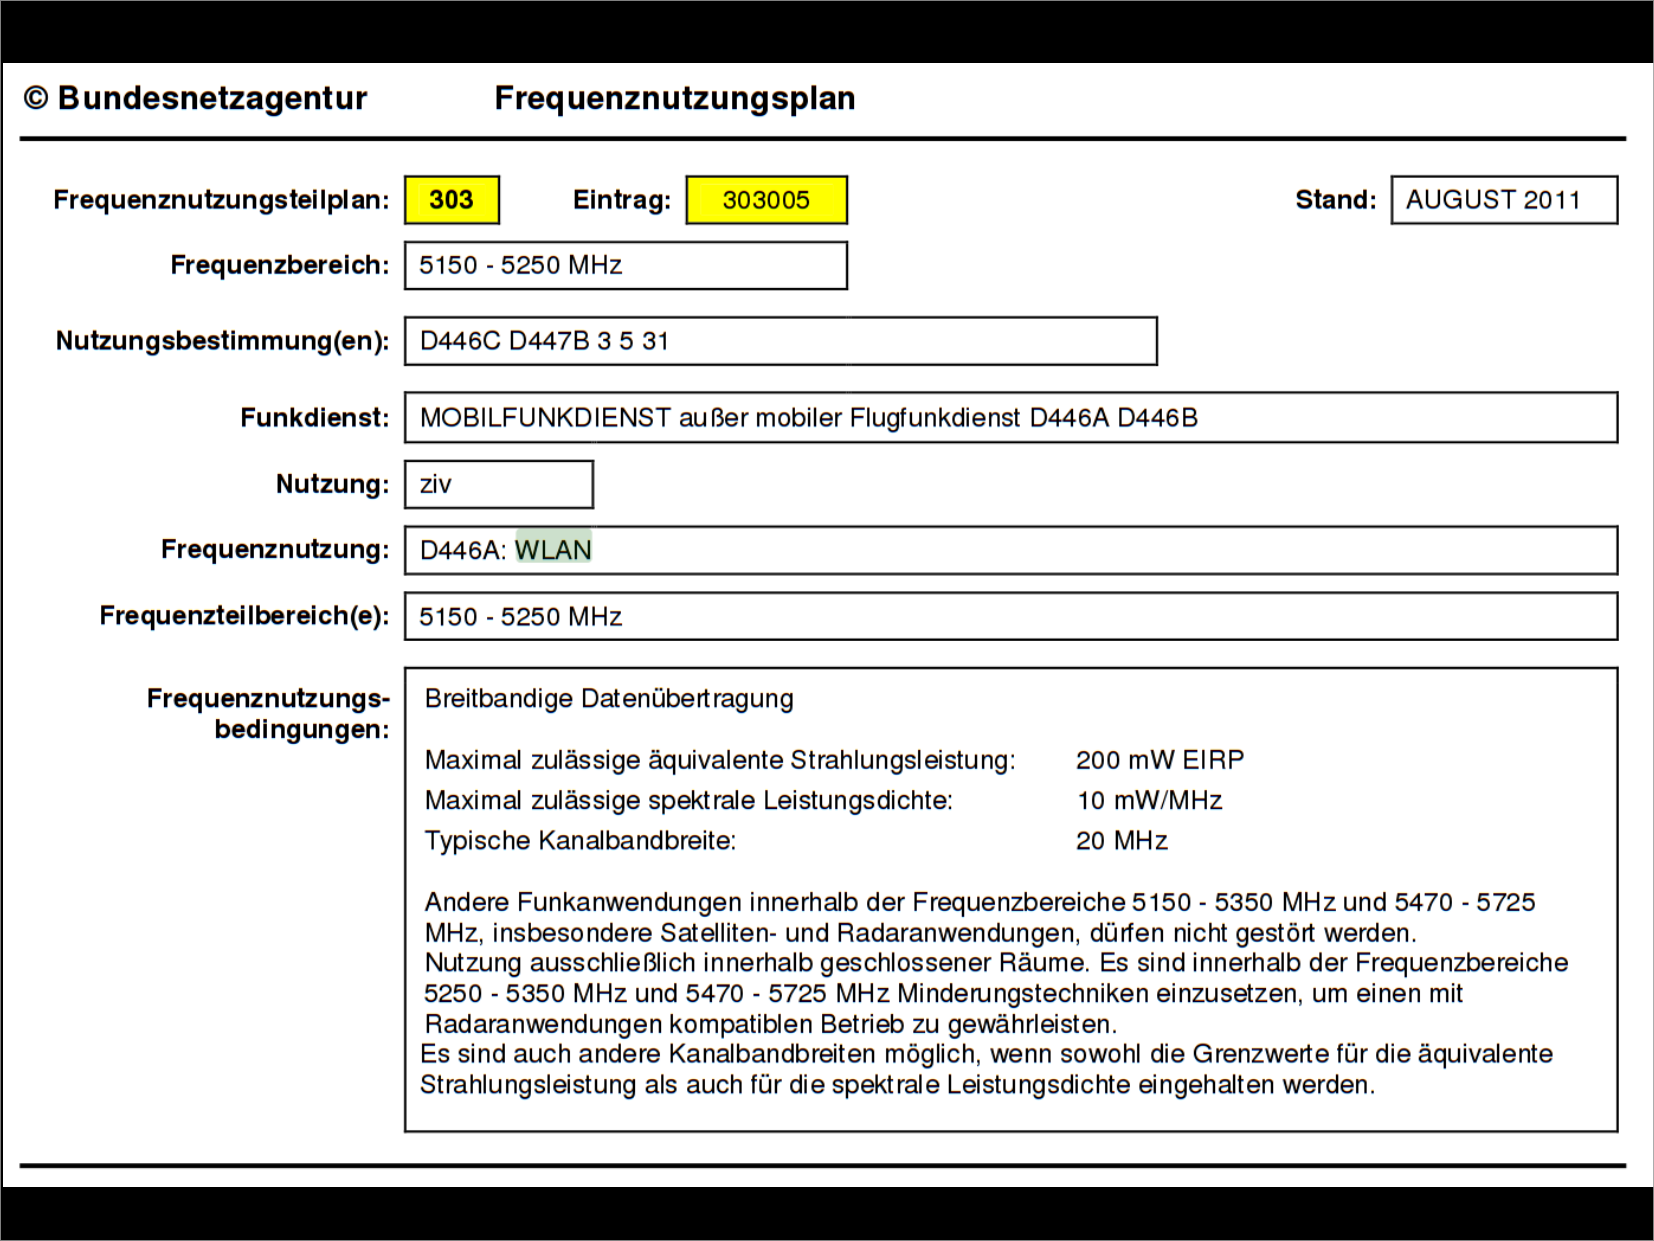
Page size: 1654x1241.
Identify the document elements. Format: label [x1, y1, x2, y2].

picture [3, 63, 1654, 1187]
text_box [0, 0, 1654, 1241]
